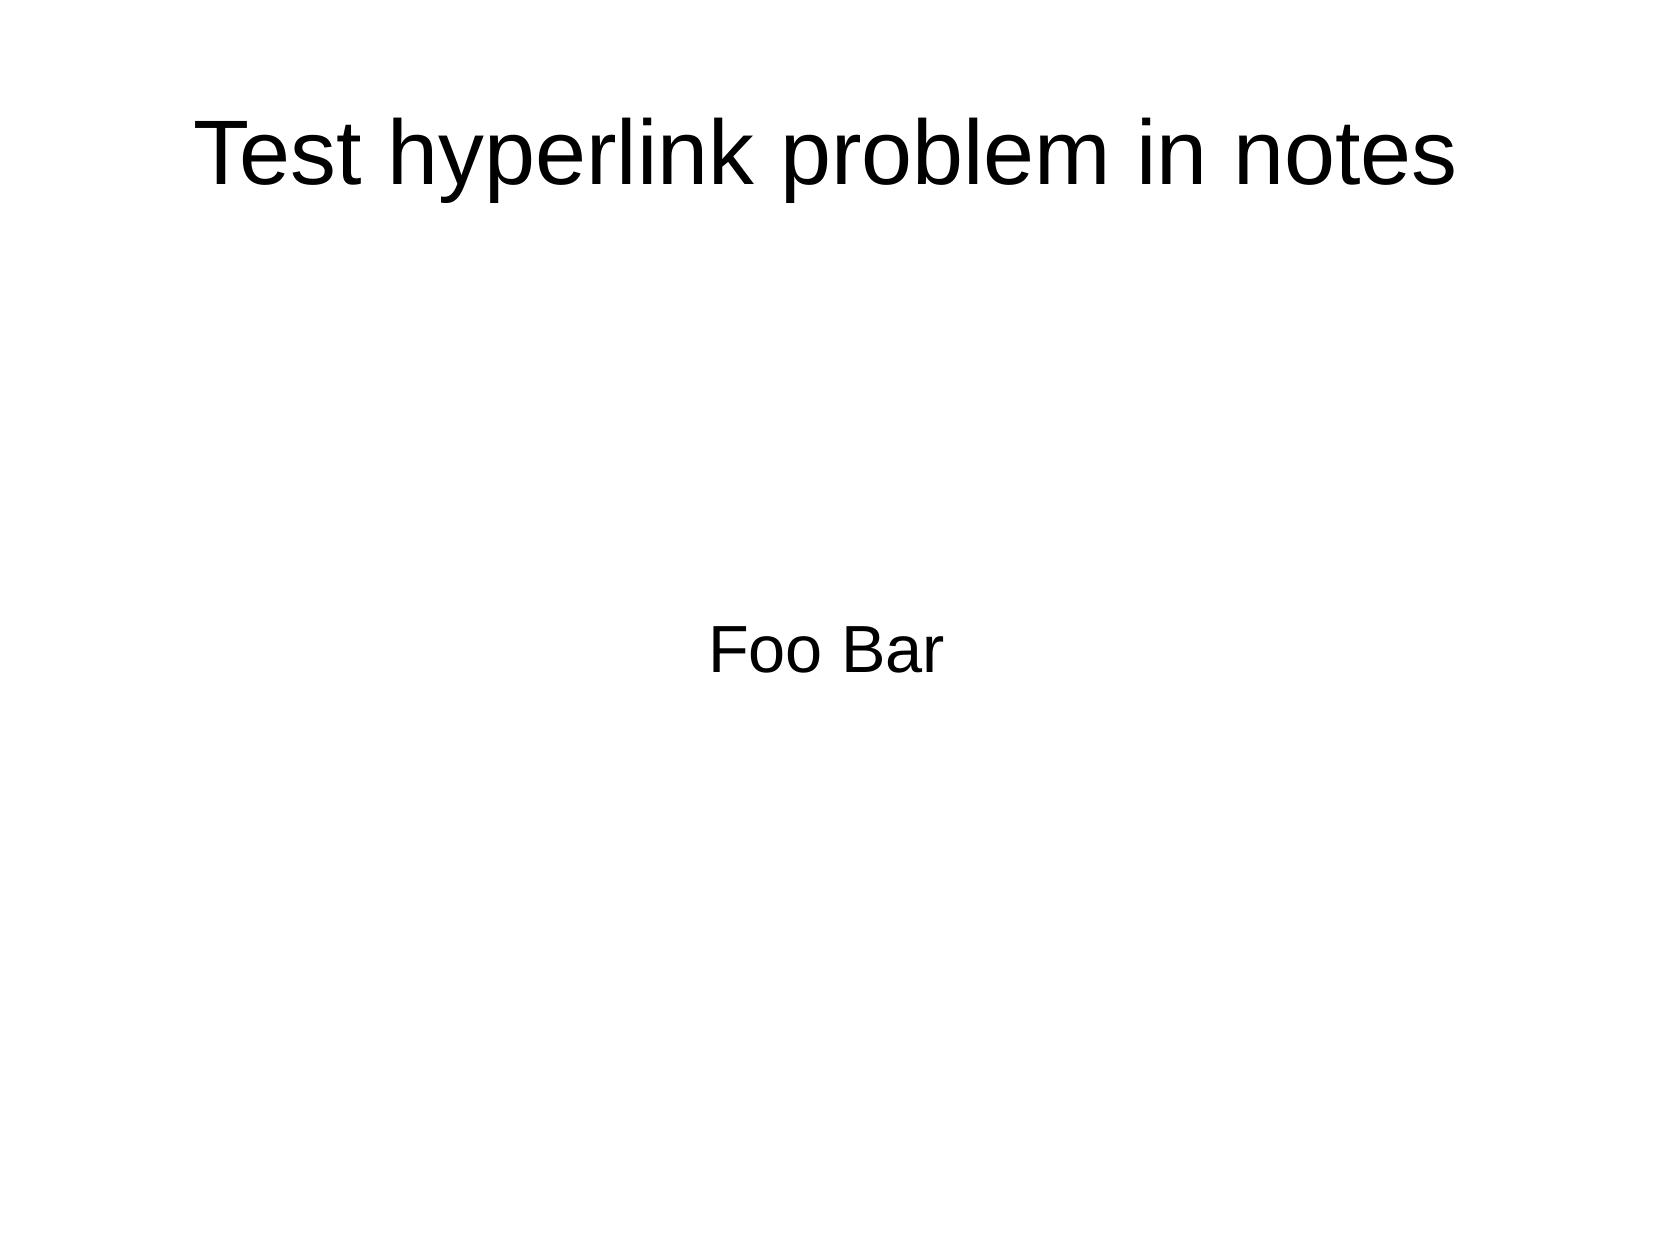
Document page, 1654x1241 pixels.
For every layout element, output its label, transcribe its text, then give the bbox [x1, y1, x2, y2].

title Test hyperlink problem in notes [82, 49, 1571, 257]
subtitle Foo Bar [82, 290, 1571, 1010]
